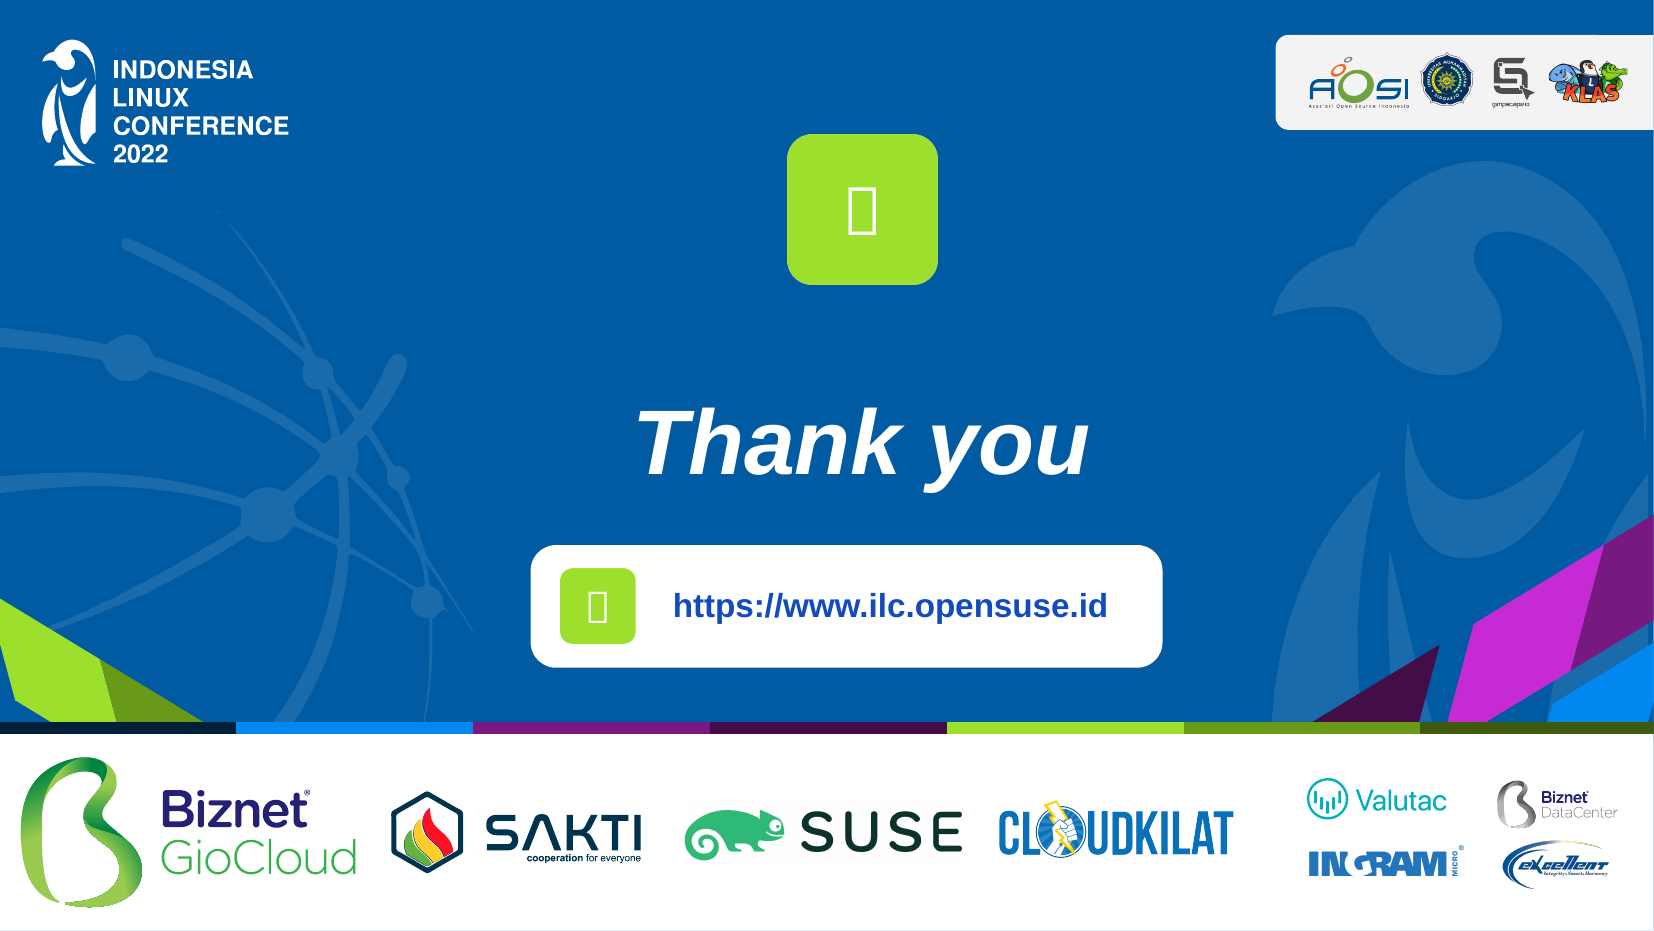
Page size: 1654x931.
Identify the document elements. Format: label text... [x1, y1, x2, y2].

text_box https://www.ilc.opensuse.id [637, 550, 1163, 662]
picture [601, 855, 616, 859]
text_box  [560, 568, 636, 644]
picture [999, 800, 1234, 858]
picture [1420, 52, 1474, 106]
picture [1309, 845, 1465, 877]
picture [1496, 840, 1620, 890]
text_box [530, 545, 1154, 668]
picture [626, 855, 634, 862]
text_box Thank you [187, 323, 1501, 512]
picture [682, 799, 965, 865]
text_box  [787, 134, 938, 285]
picture [1548, 60, 1628, 103]
